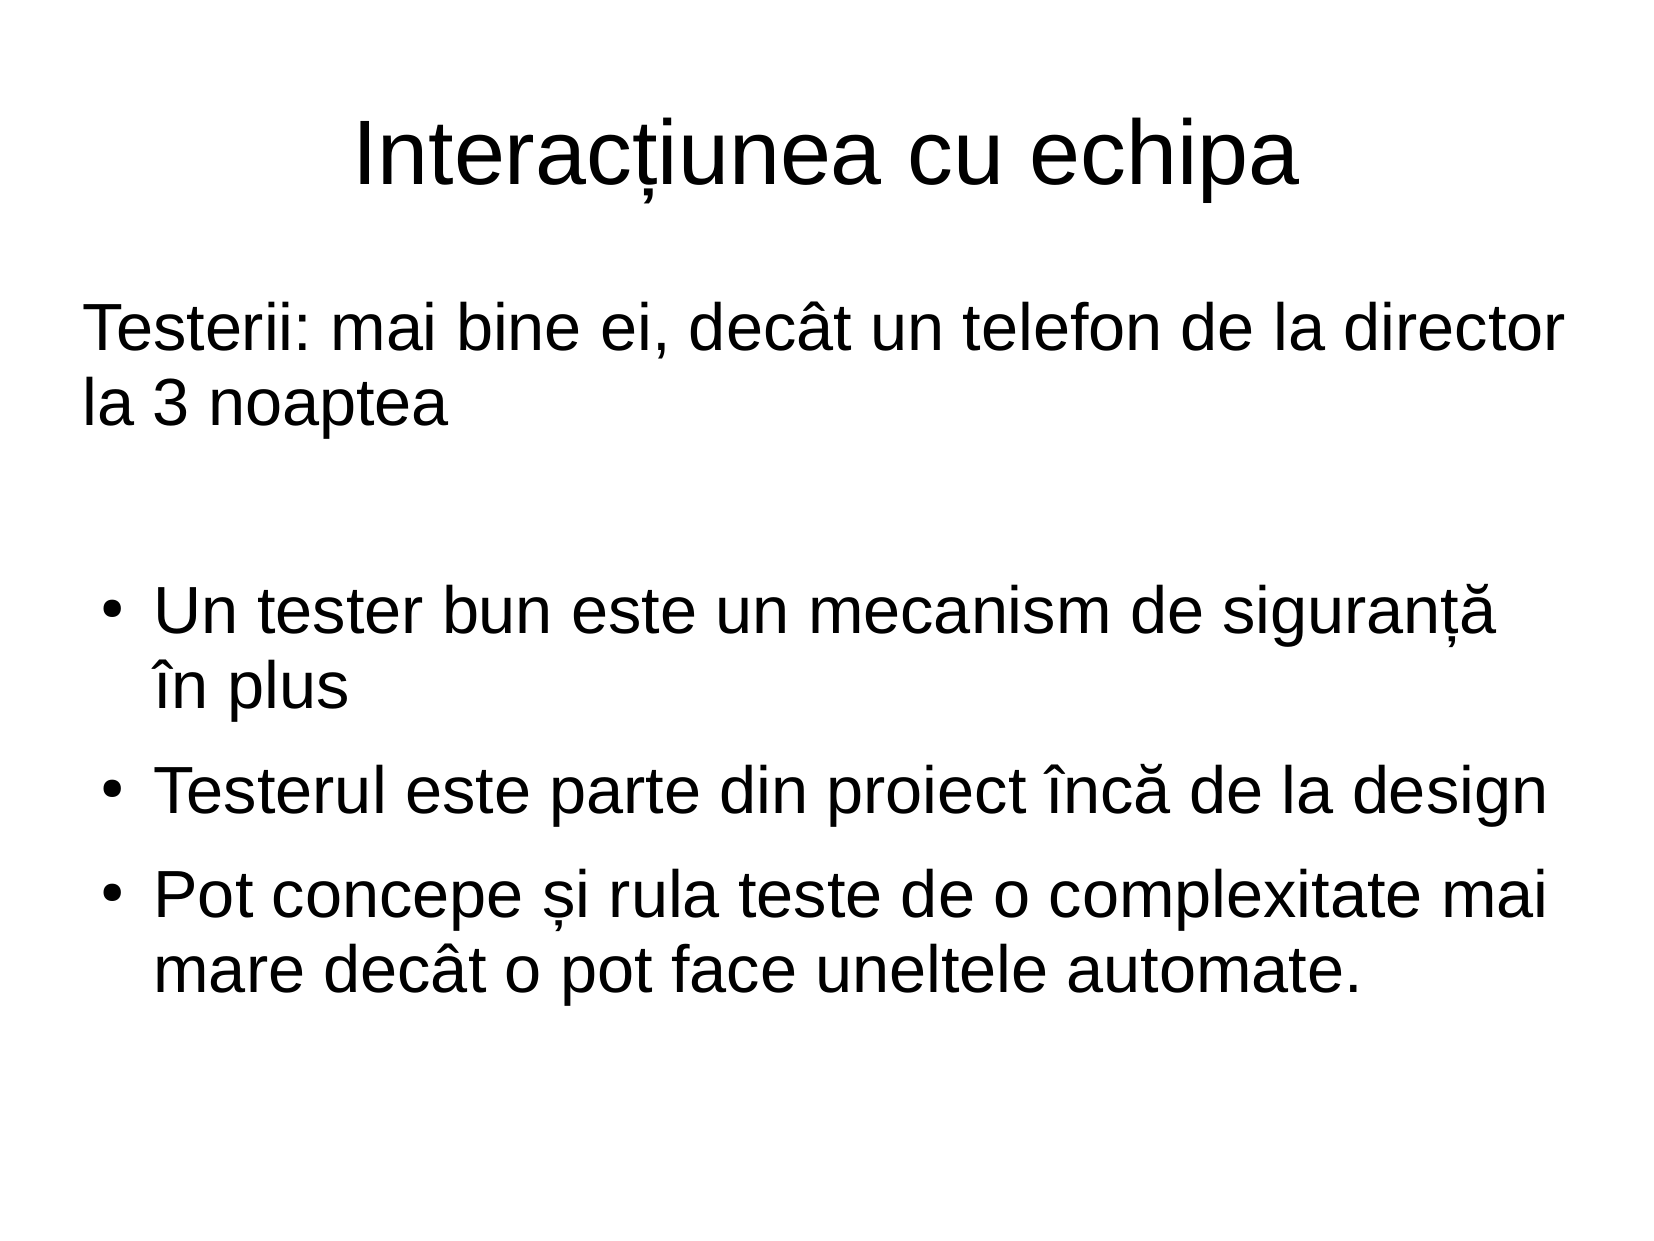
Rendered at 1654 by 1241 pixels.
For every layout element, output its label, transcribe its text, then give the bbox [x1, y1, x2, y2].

title Interacțiunea cu echipa [82, 56, 1571, 250]
list Testerii: mai bine ei, decât un telefon de la director la 3 noaptea Un tester bun este un mecanism de siguranță în plus Testerul este parte din proiect încă de la design Pot concepe și rula teste de o complexitate mai mare decât o pot face uneltele automate. [82, 290, 1571, 1109]
